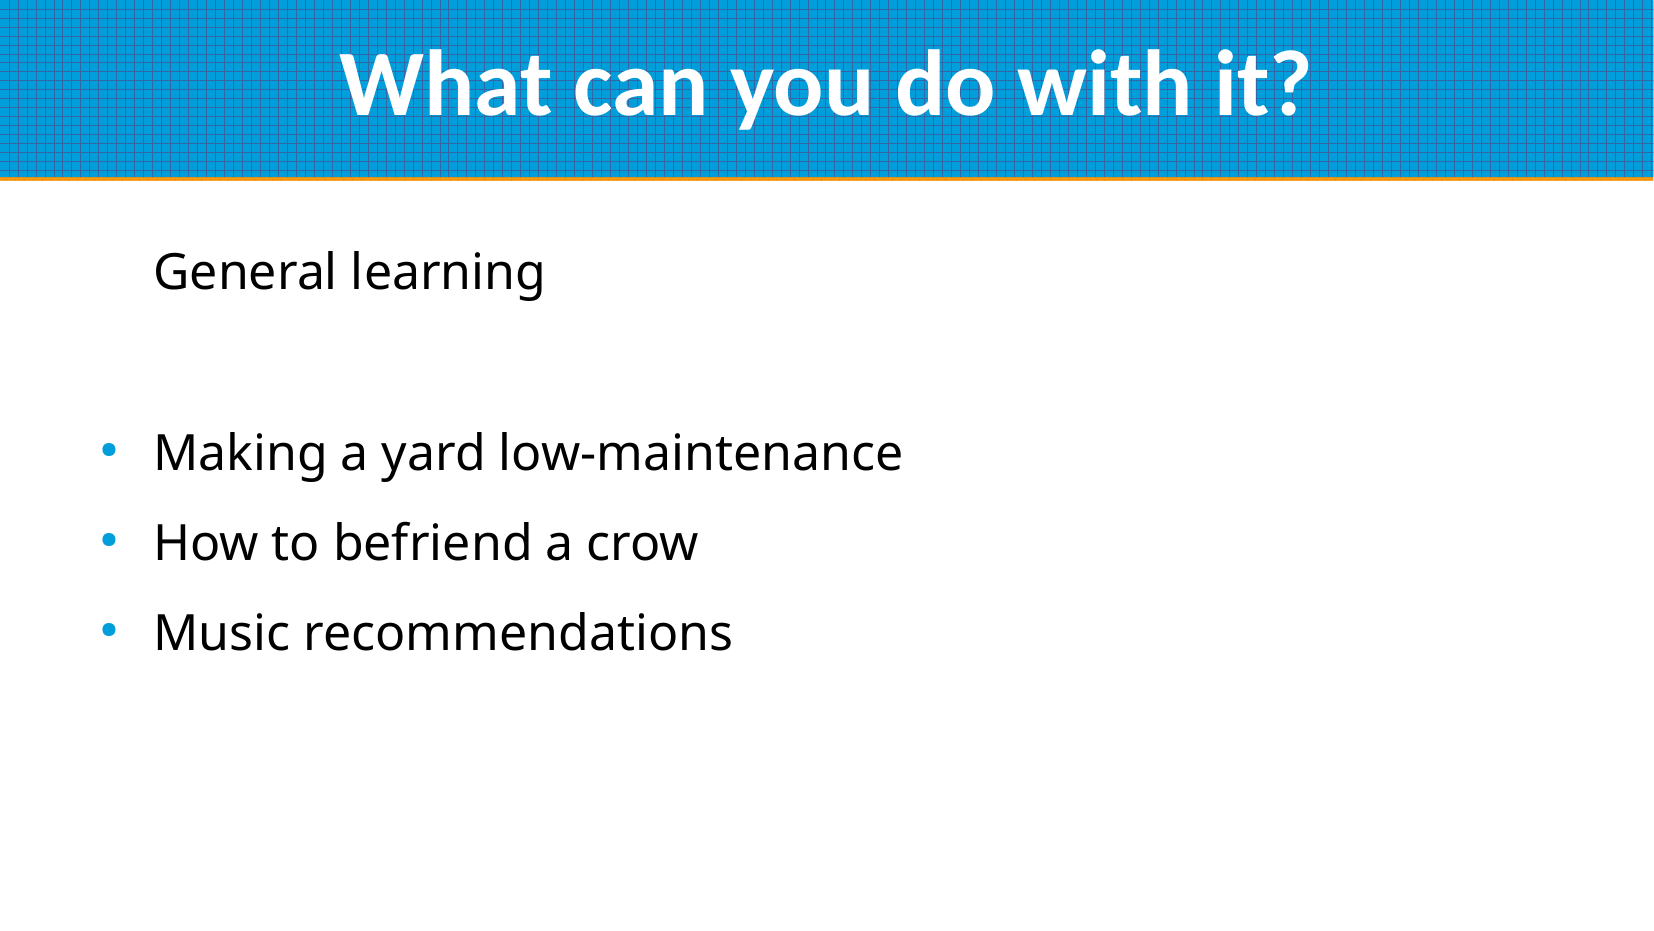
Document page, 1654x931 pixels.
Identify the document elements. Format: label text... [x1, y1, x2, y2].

list General learning Making a yard low-maintenance How to befriend a crow Music recommendations [82, 236, 1563, 811]
title What can you do with it? [82, 14, 1571, 171]
